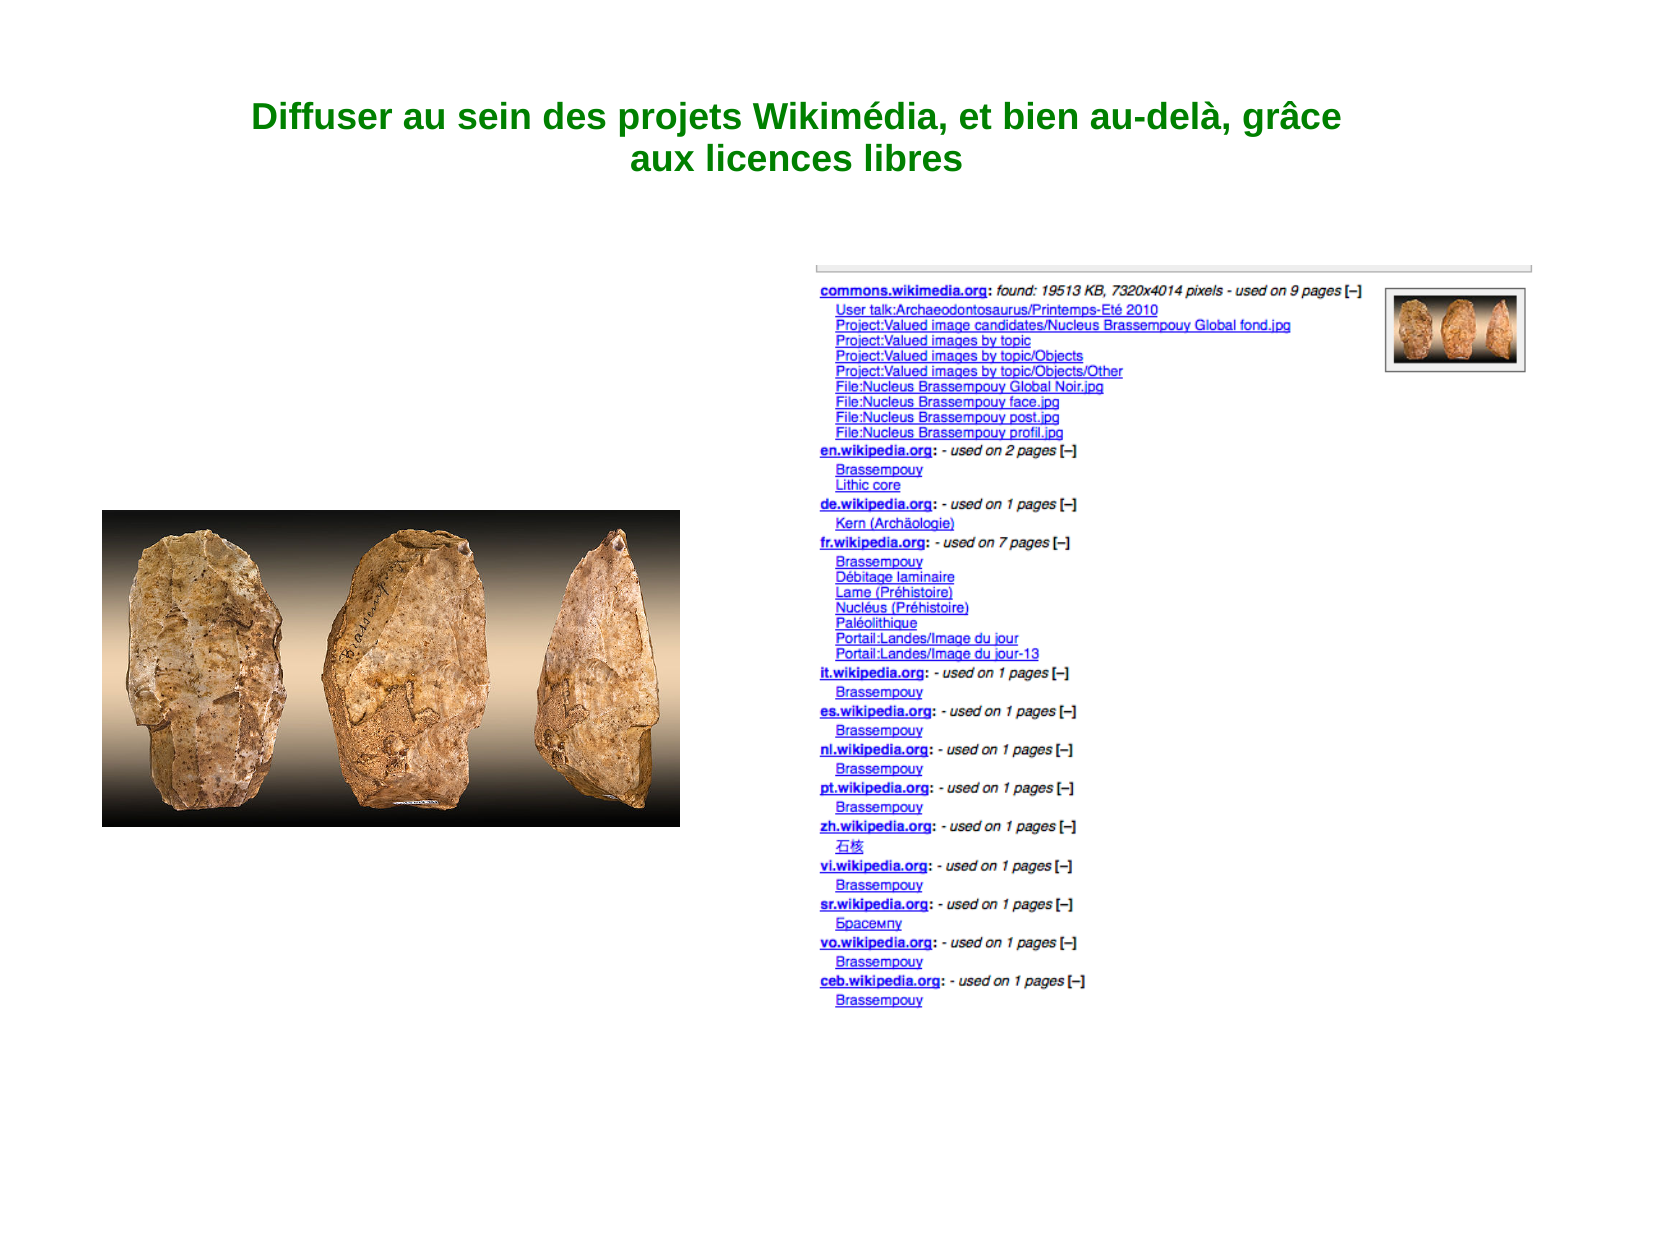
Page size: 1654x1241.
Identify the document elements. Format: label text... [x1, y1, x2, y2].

text_box Diffuser au sein des projets Wikimédia, et bien au-delà, grâce aux licences libres [236, 88, 1358, 188]
picture [102, 510, 680, 827]
picture [811, 265, 1536, 1014]
